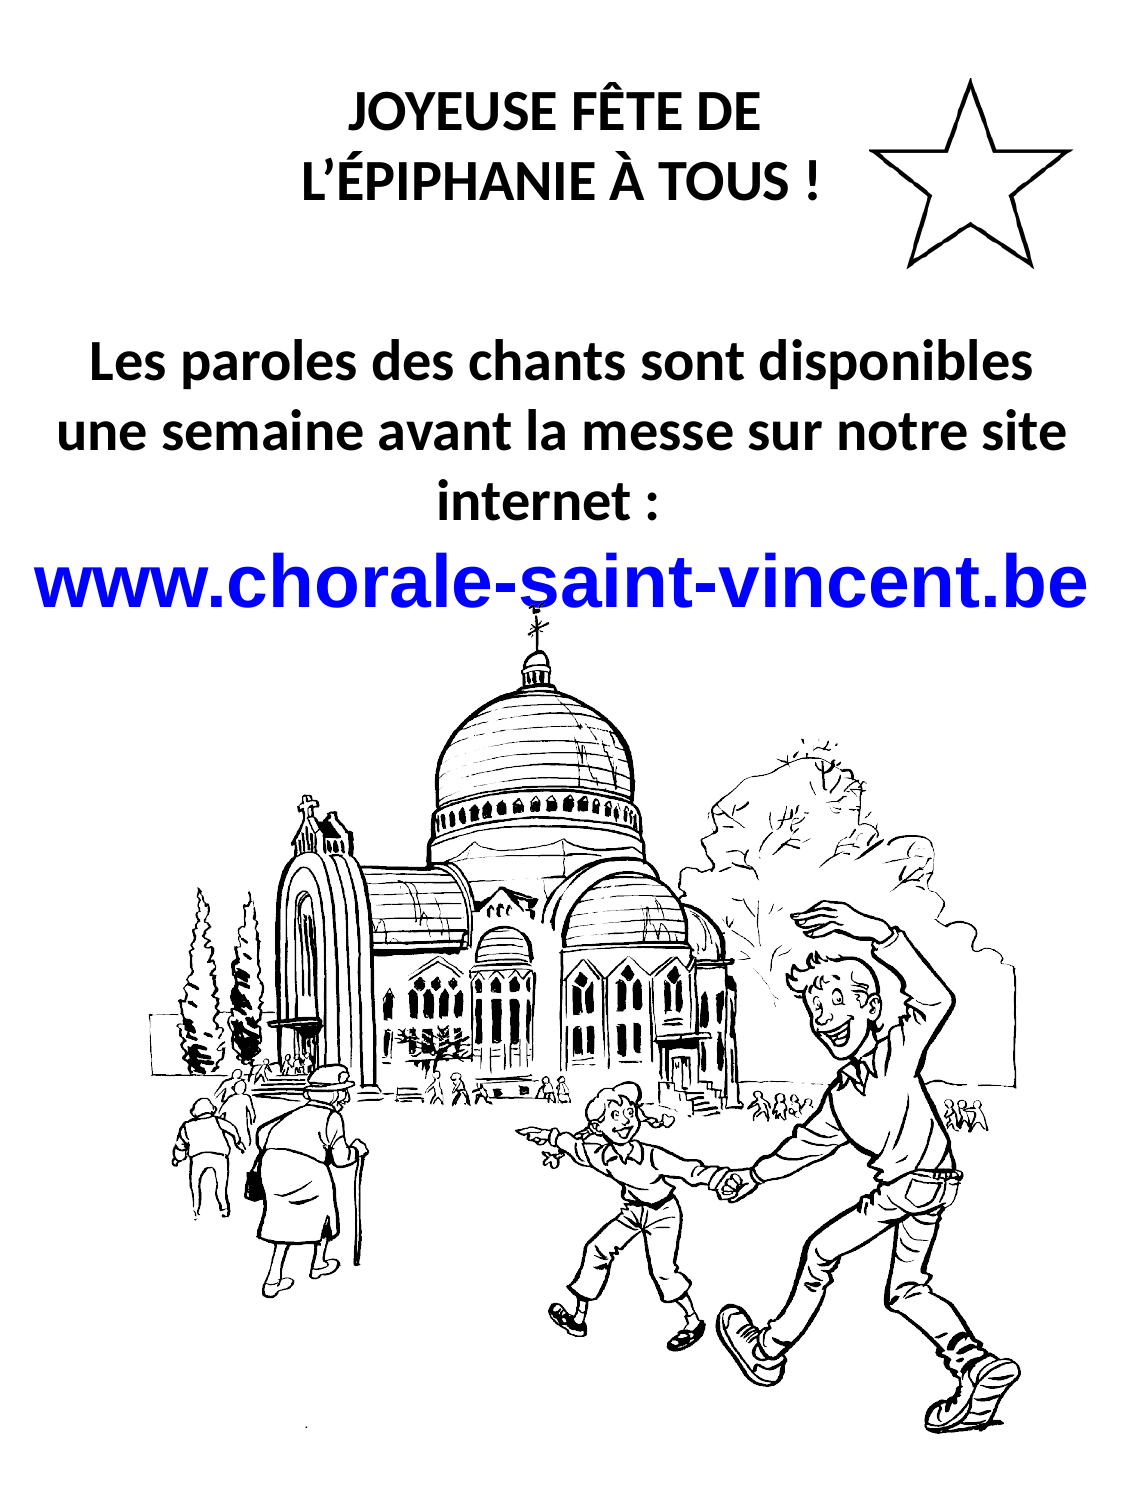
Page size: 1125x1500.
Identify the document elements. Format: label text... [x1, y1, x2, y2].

picture [869, 78, 1075, 272]
picture [141, 556, 1027, 1440]
text_box JOYEUSE FÊTE DE L’ÉPIPHANIE À TOUS ! Les paroles des chants sont disponibles une semaine avant la messe sur notre site internet : www.chorale-saint-vincent.be [0, 64, 1124, 289]
